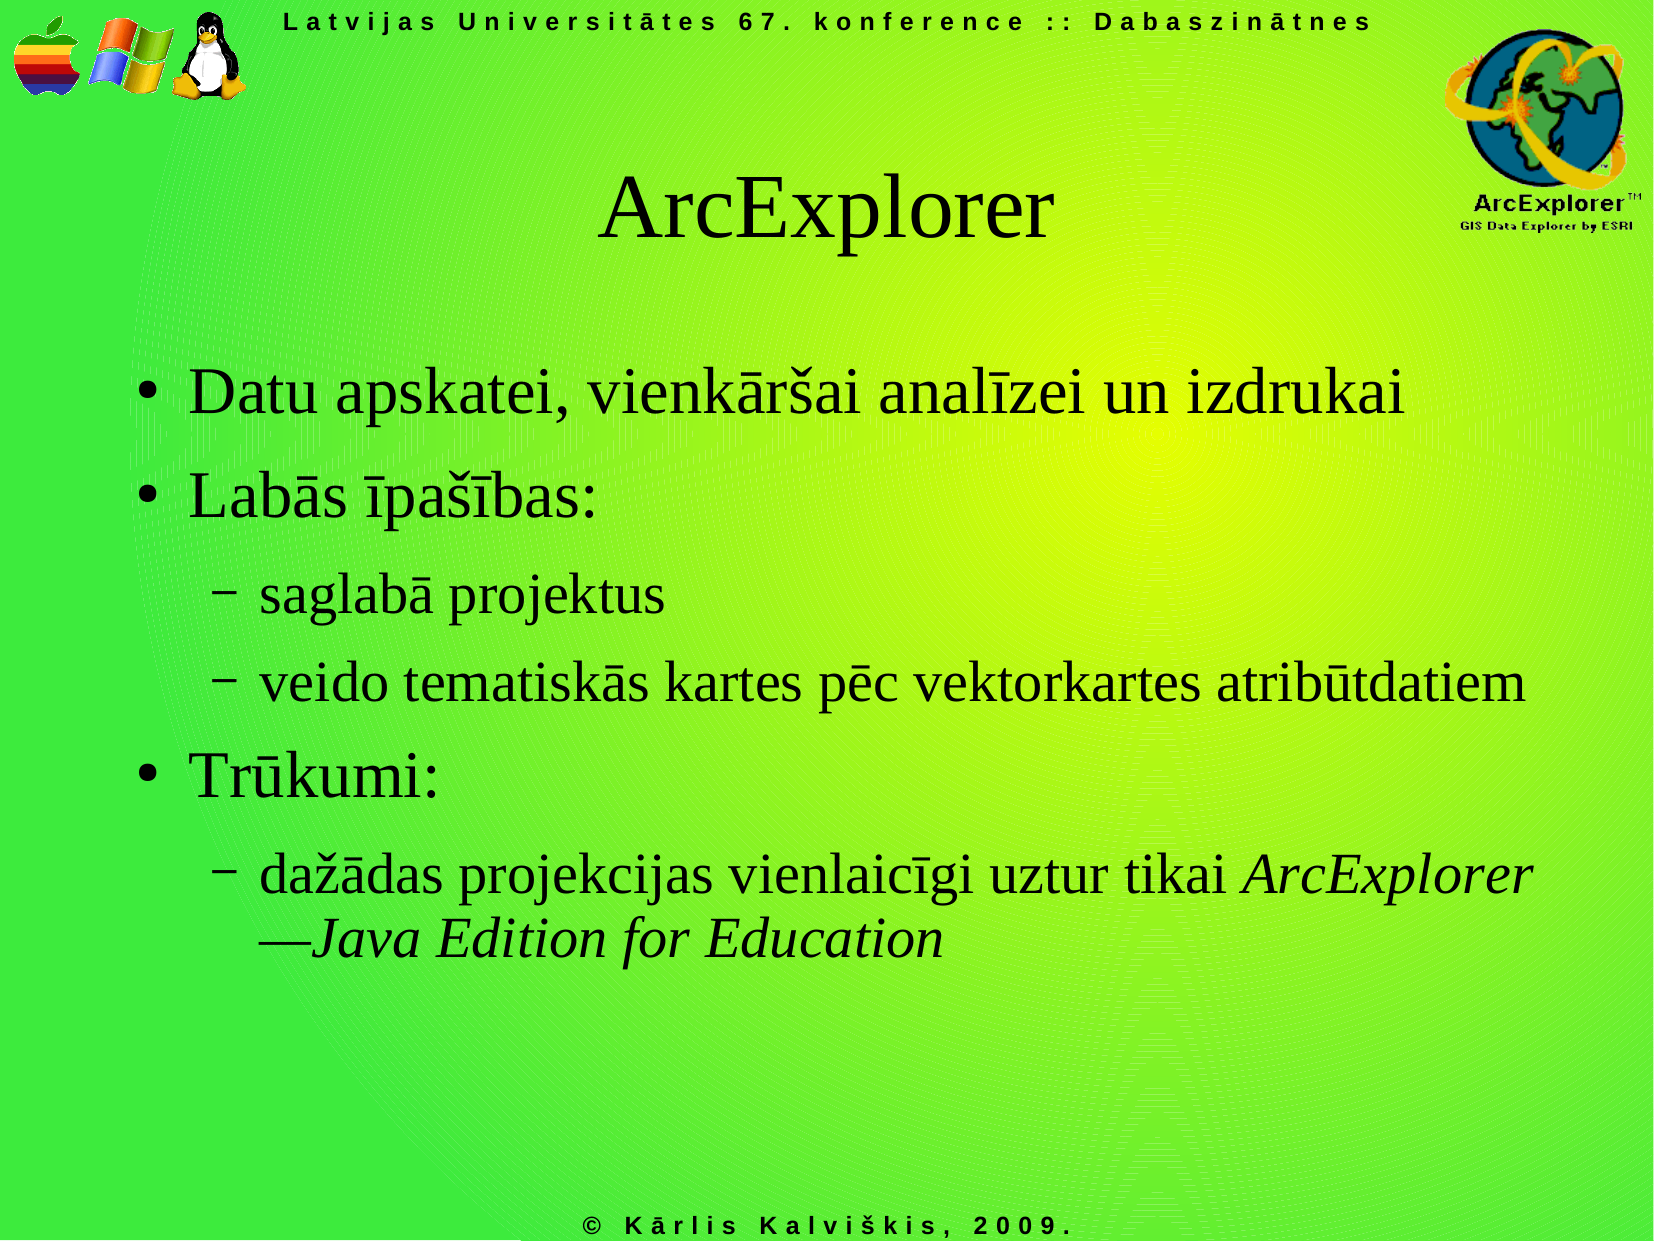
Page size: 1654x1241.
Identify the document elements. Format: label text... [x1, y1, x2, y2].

title ArcExplorer [118, 88, 1536, 325]
picture [88, 12, 246, 94]
picture [1445, 29, 1641, 233]
picture [14, 16, 80, 96]
list Datu apskatei, vienkāršai analīzei un izdrukai Labās īpašības: saglabā projektus veido tematiskās kartes pēc vektorkartes atribūtdatiem Trūkumi: dažādas projekcijas vienlaicīgi uztur tikai ArcExplorer—Java Edition for Education [118, 354, 1536, 1182]
